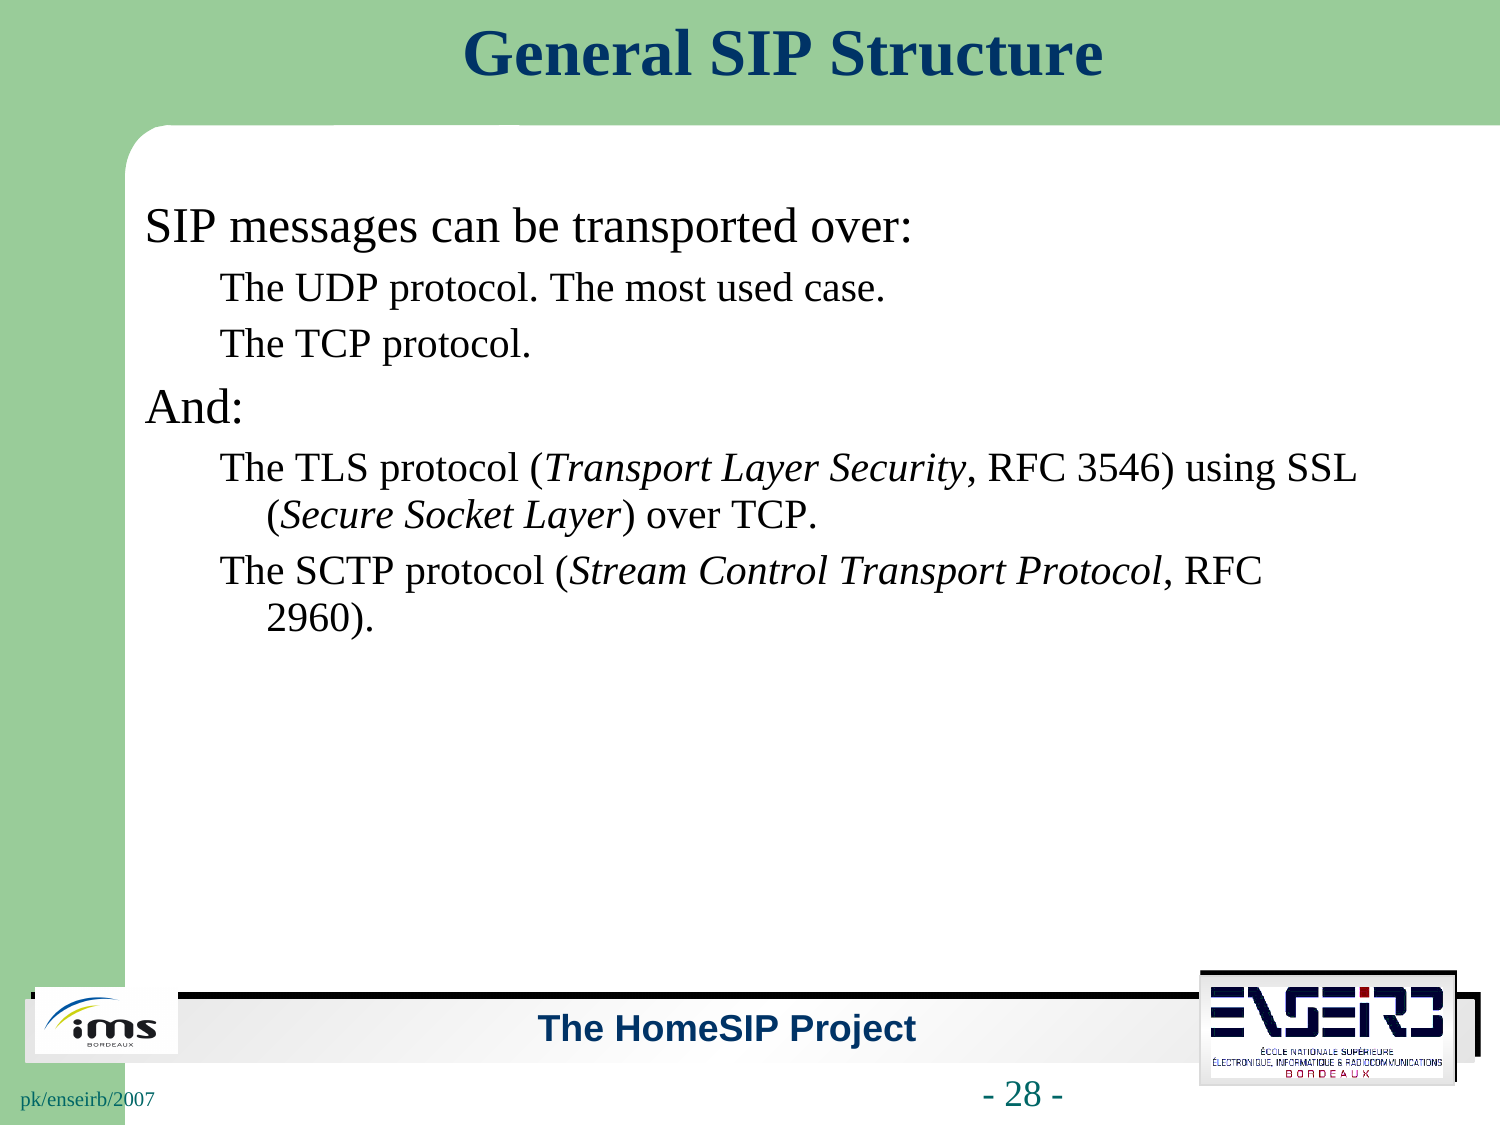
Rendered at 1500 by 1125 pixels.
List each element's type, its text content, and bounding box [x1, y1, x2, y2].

text_box General SIP Structure [246, 8, 1322, 99]
picture [1211, 987, 1443, 1078]
picture [35, 987, 178, 1054]
text_box SIP messages can be transported over: The UDP protocol. The most used case. The TCP protocol. And: The TLS protocol (Transport Layer Security, RFC 3546) using SSL (Secure Socket Layer) over TCP. The SCTP protocol (Stream Control Transport Protocol, RFC 2960). [129, 190, 1392, 802]
